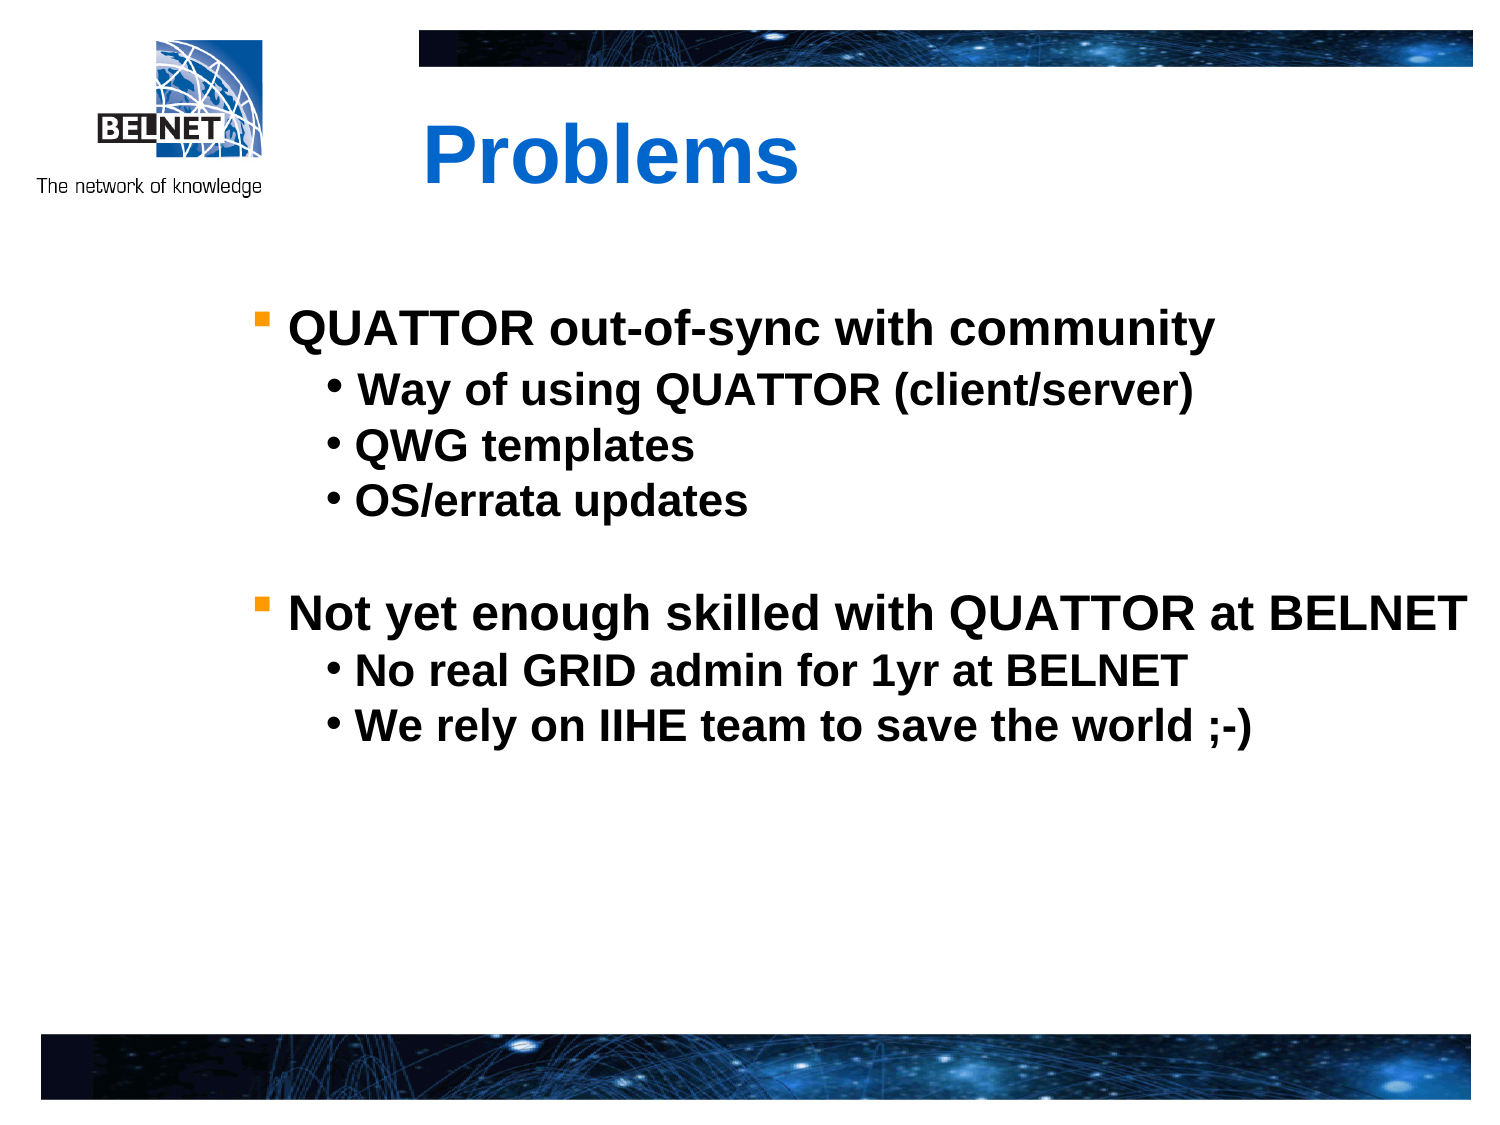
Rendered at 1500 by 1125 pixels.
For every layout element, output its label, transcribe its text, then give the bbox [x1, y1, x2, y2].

picture [41, 1034, 1471, 1100]
picture [17, 18, 290, 216]
text_box QUATTOR out-of-sync with community Way of using QUATTOR (client/server) QWG templates OS/errata updates Not yet enough skilled with QUATTOR at BELNET No real GRID admin for 1yr at BELNET We rely on IIHE team to save the world ;-) [236, 287, 1489, 879]
text_box Problems [407, 101, 1235, 199]
picture [419, 30, 1473, 67]
